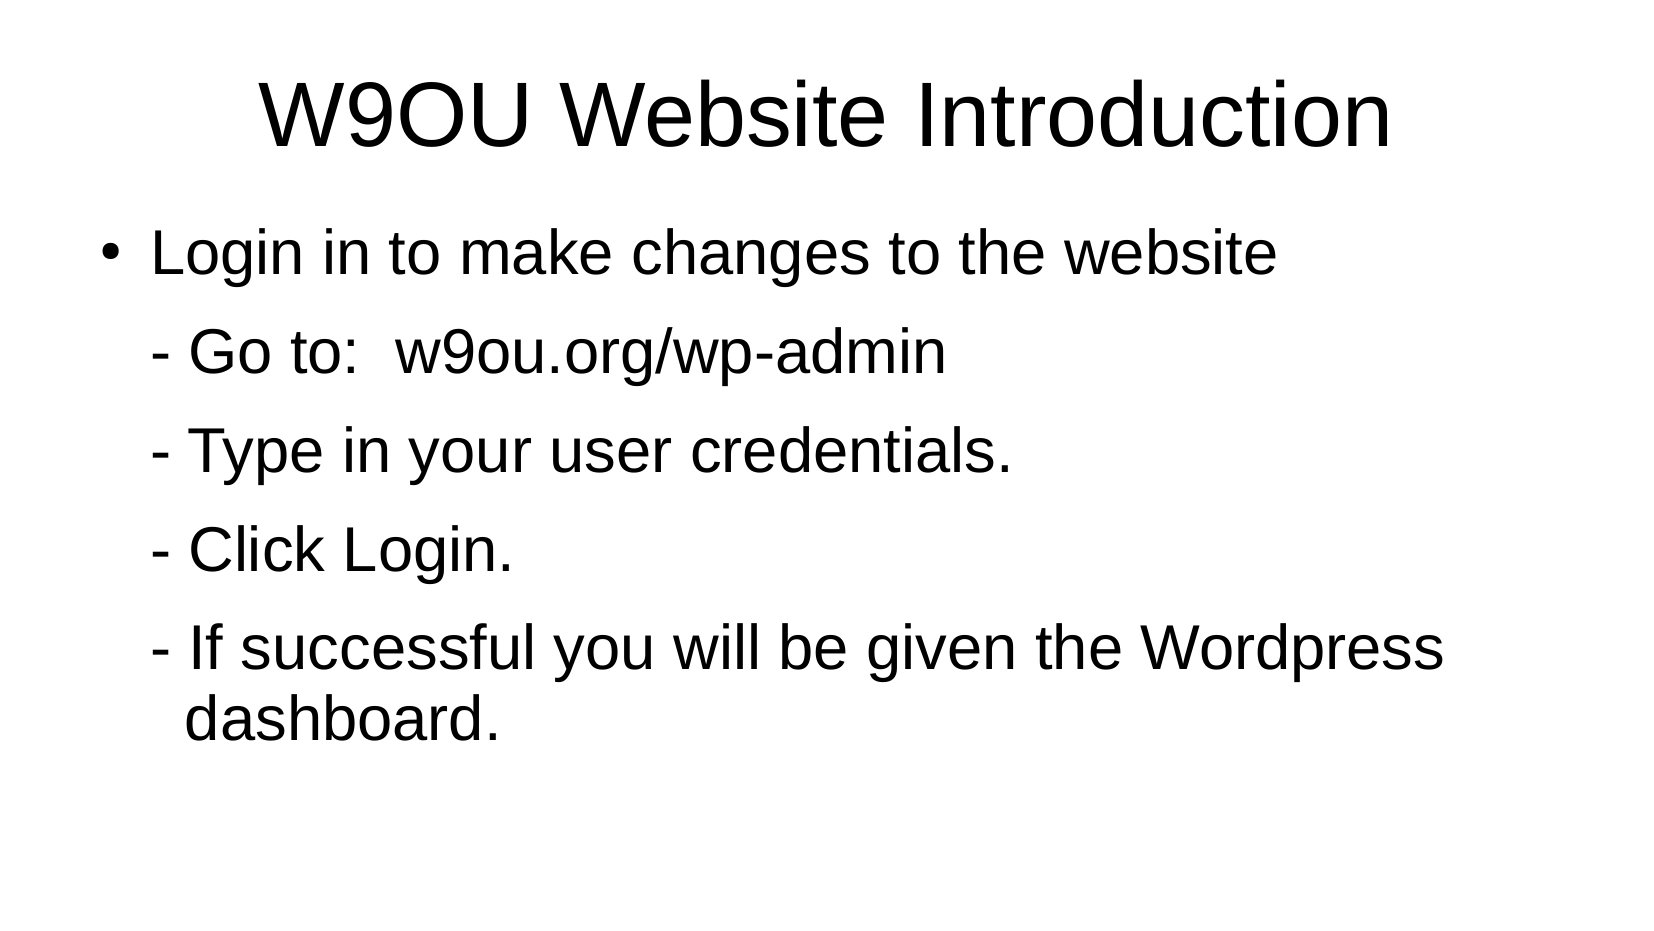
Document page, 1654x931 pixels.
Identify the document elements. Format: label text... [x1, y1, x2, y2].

title W9OU Website Introduction [82, 37, 1571, 193]
list Login in to make changes to the website - Go to: w9ou.org/wp-admin - Type in your user credentials. - Click Login. - If successful you will be given the Wordpress dashboard. [82, 217, 1571, 758]
